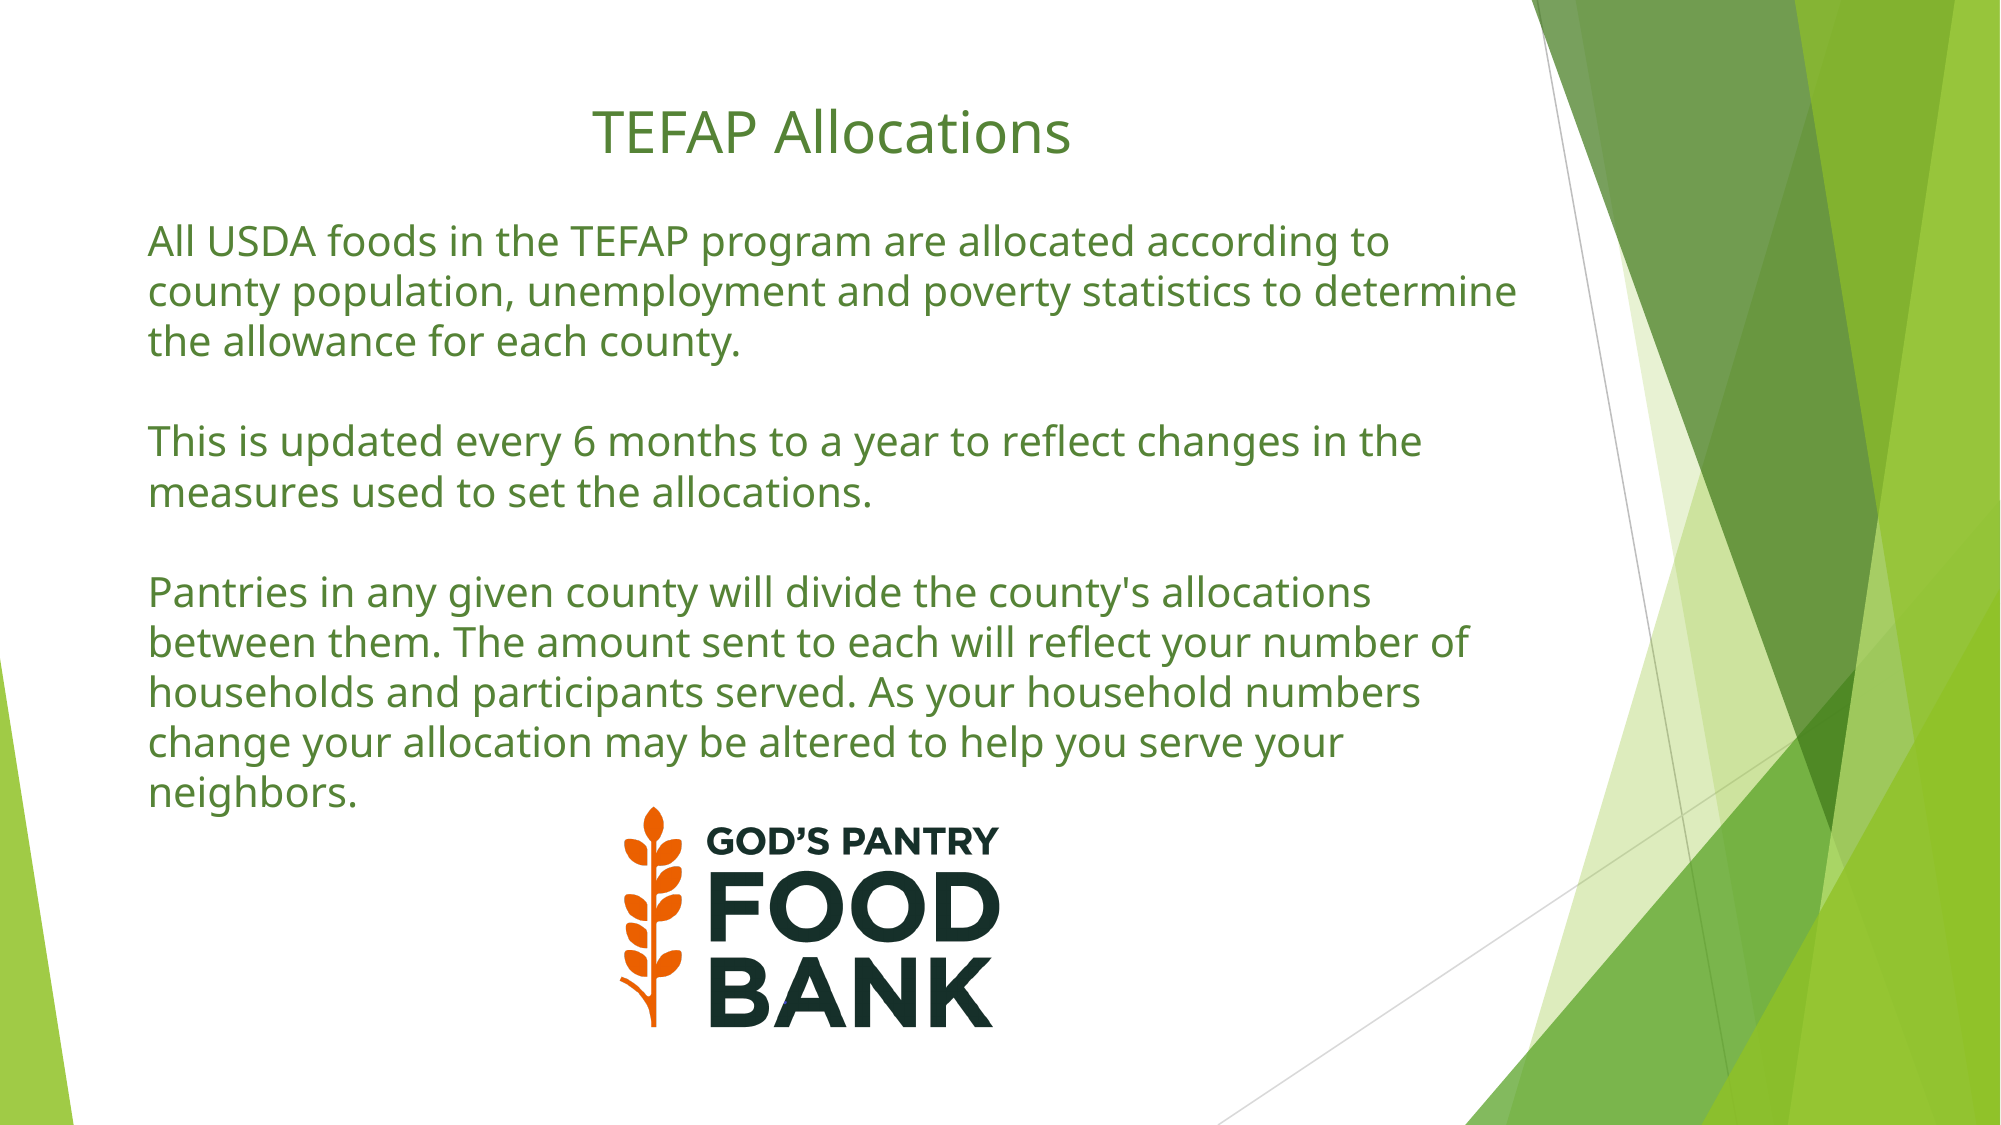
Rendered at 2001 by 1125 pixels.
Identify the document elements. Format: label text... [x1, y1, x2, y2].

text_box TEFAP Allocations All USDA foods in the TEFAP program are allocated according to county population, unemployment and poverty statistics to determine the allowance for each county. This is updated every 6 months to a year to reflect changes in the measures used to set the allocations. Pantries in any given county will divide the county's allocations between them. The amount sent to each will reflect your number of households and participants served. As your household numbers change your allocation may be altered to help you serve your neighbors. [132, 87, 1545, 982]
picture [618, 803, 1000, 1029]
